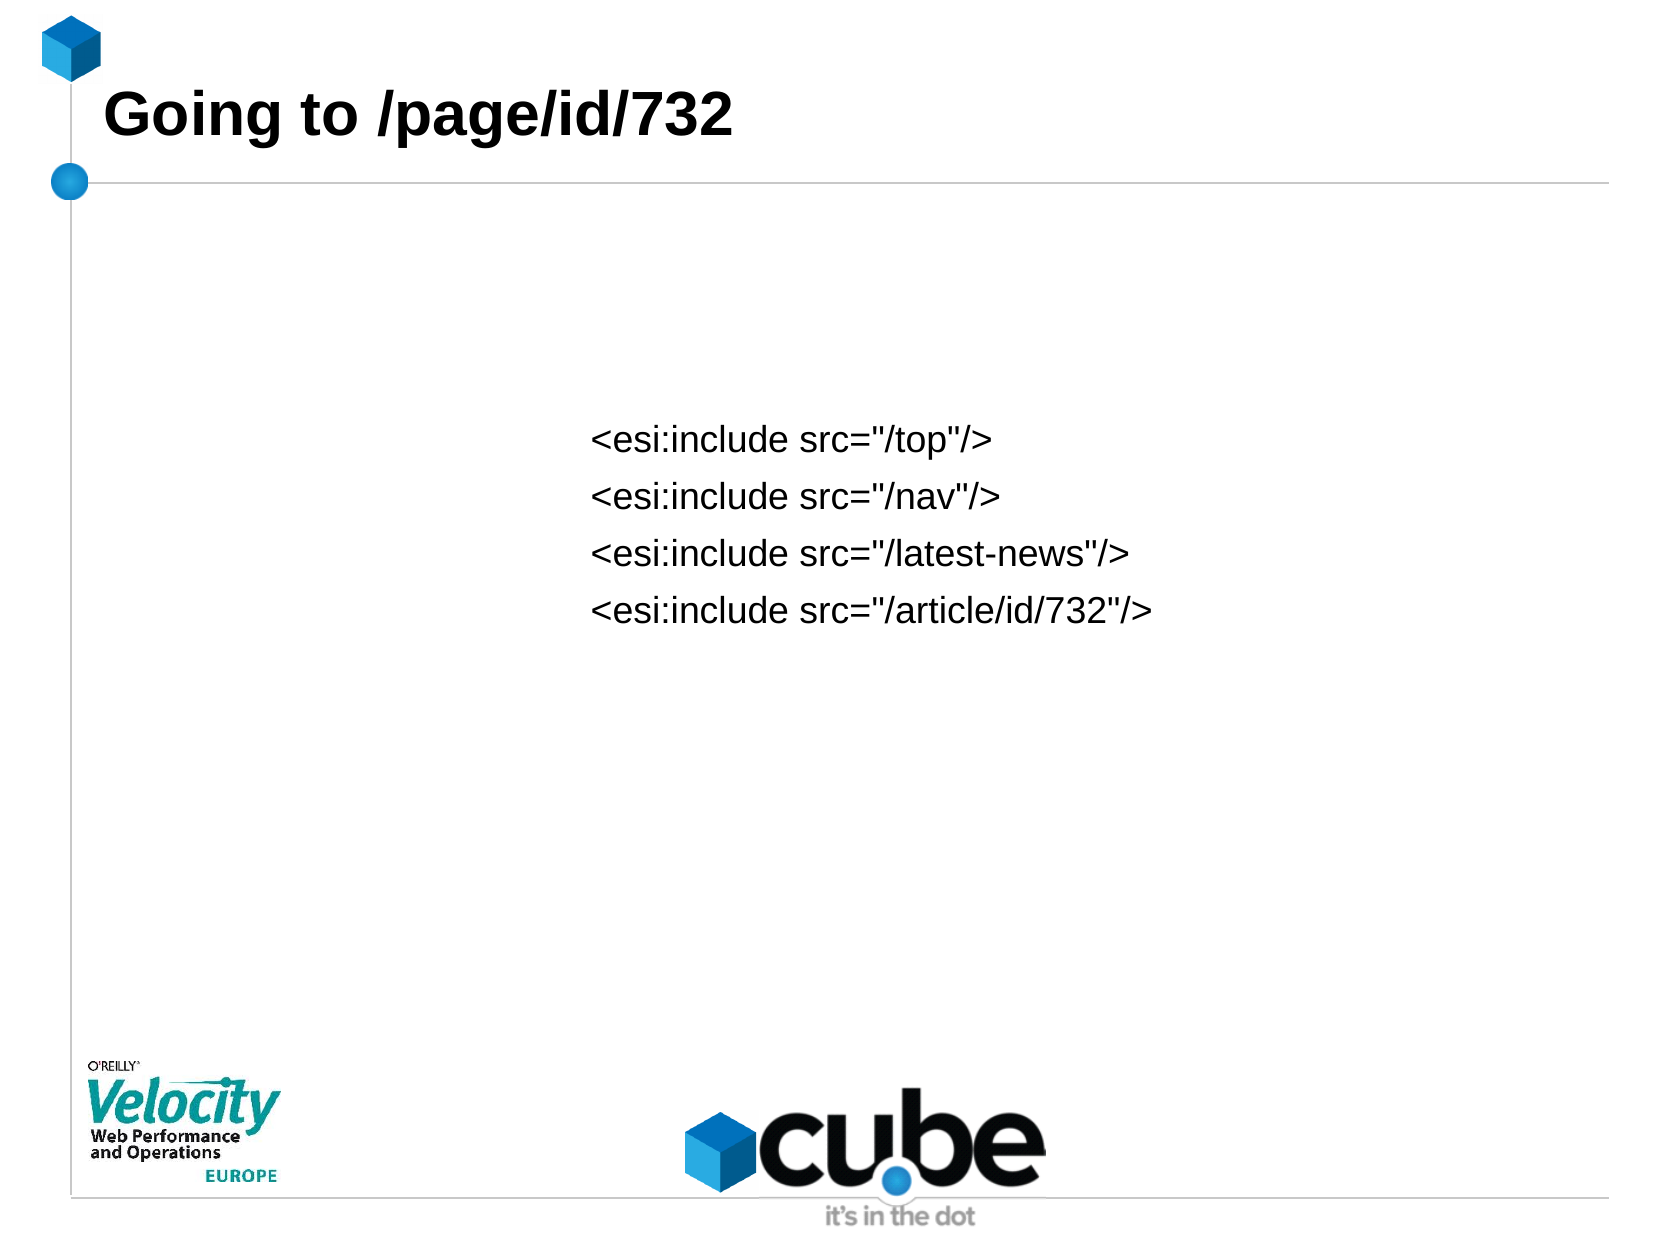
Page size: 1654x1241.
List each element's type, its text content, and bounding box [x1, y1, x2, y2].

title Going to /page/id/732 [103, 49, 1551, 178]
picture [88, 1061, 281, 1182]
list <esi:include src="/top"/> <esi:include src="/nav"/> <esi:include src="/latest-news"/> <esi:include src="/article/id/732"/> [590, 191, 1167, 1011]
